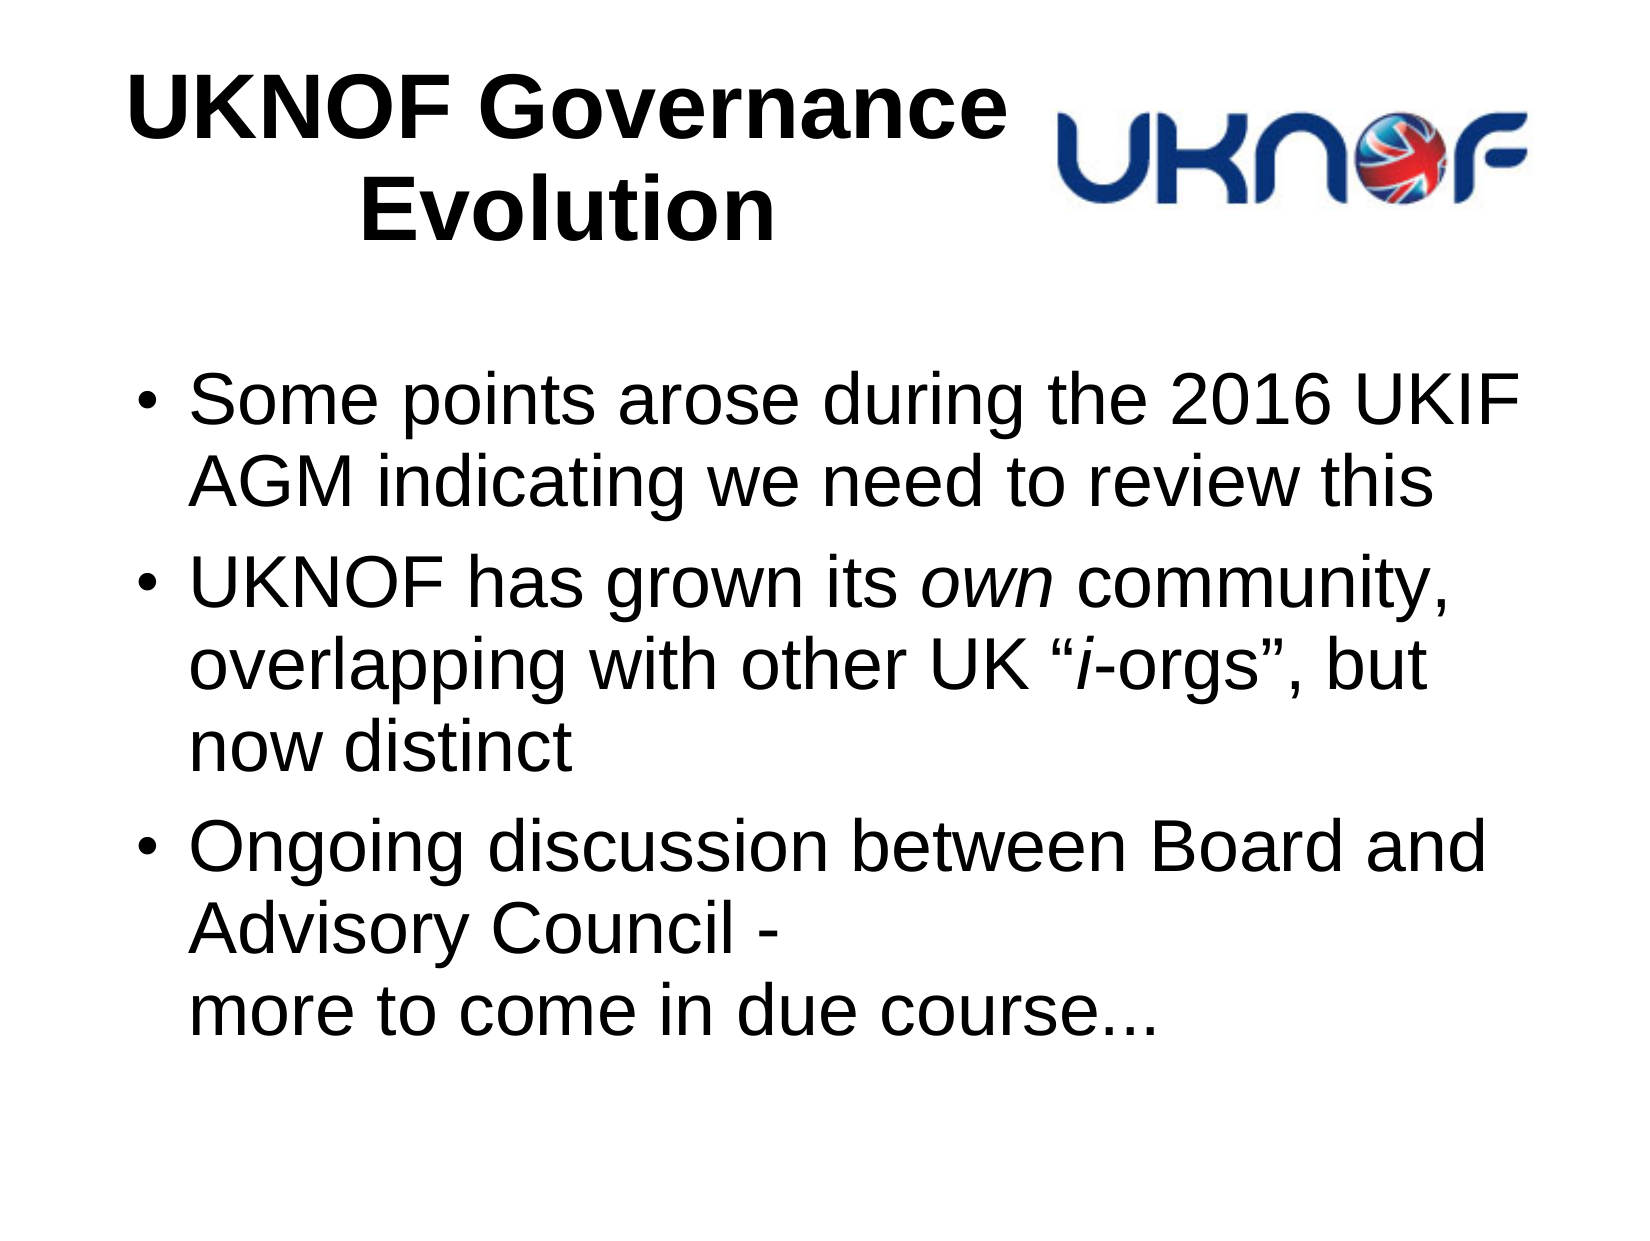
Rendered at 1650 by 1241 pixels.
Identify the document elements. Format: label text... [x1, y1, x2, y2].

title UKNOF Governance Evolution [123, 37, 1013, 279]
list Some points arose during the 2016 UKIF AGM indicating we need to review this UKNOF has grown its own community, overlapping with other UK “i-orgs”, but now distinct Ongoing discussion between Board and Advisory Council - more to come in due course... [75, 358, 1576, 1078]
picture [1050, 93, 1536, 225]
